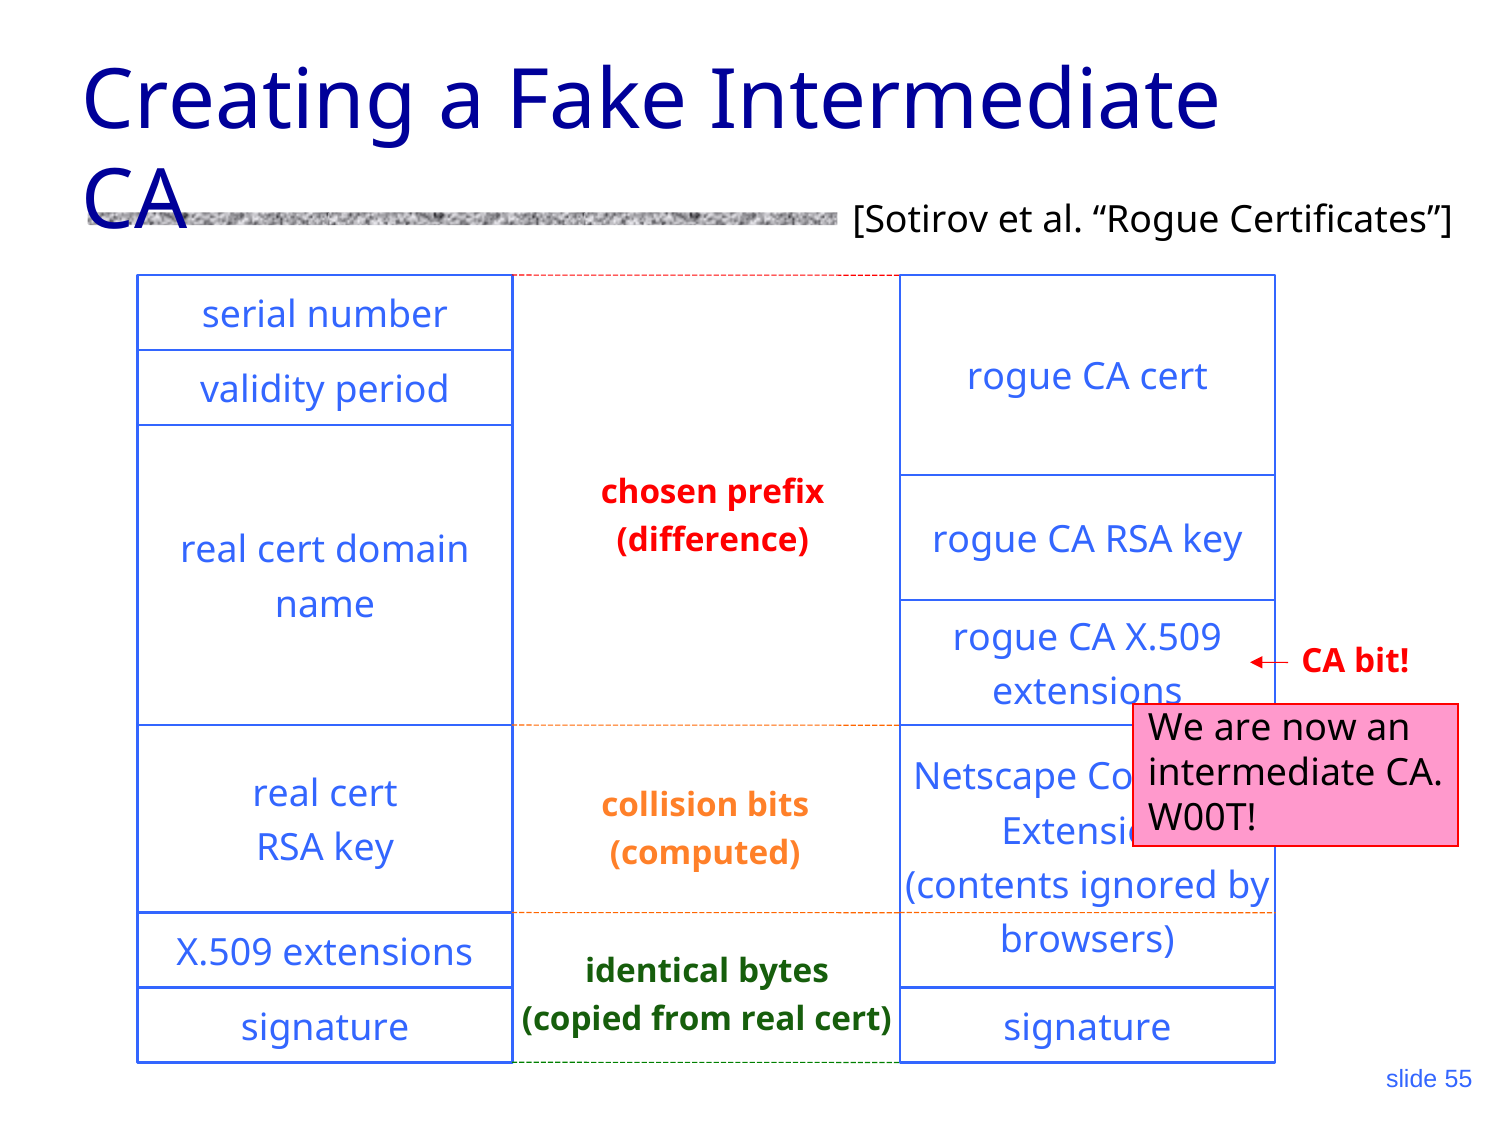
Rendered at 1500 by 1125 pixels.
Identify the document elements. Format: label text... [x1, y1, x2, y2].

text_box X.509 extensions [137, 912, 513, 987]
text_box [Sotirov et al. “Rogue Certificates”] [837, 187, 1469, 248]
picture [143, 212, 178, 226]
title Creating a Fake Intermediate CA [66, 37, 1342, 188]
text_box real cert RSA key [137, 724, 513, 912]
text_box serial number [137, 275, 513, 350]
picture [87, 213, 99, 226]
text_box chosen prefix (difference) [586, 462, 840, 567]
text_box real cert domain name [137, 425, 513, 724]
text_box slide <number> [1174, 1025, 1488, 1101]
text_box rogue CA cert [900, 275, 1276, 474]
text_box collision bits (computed) [586, 774, 825, 879]
text_box CA bit! [1286, 631, 1425, 688]
picture [97, 212, 140, 226]
text_box rogue CA RSA key [900, 474, 1276, 599]
text_box We are now an intermediate CA. W00T! [1133, 703, 1459, 846]
text_box Netscape Comment Extension (contents ignored by browsers) [900, 724, 1276, 987]
text_box identical bytes (copied from real cert) [507, 941, 908, 1046]
text_box signature [137, 987, 513, 1063]
text_box validity period [137, 350, 513, 425]
picture [181, 212, 837, 226]
text_box signature [900, 987, 1276, 1063]
text_box rogue CA X.509 extensions [900, 599, 1276, 724]
